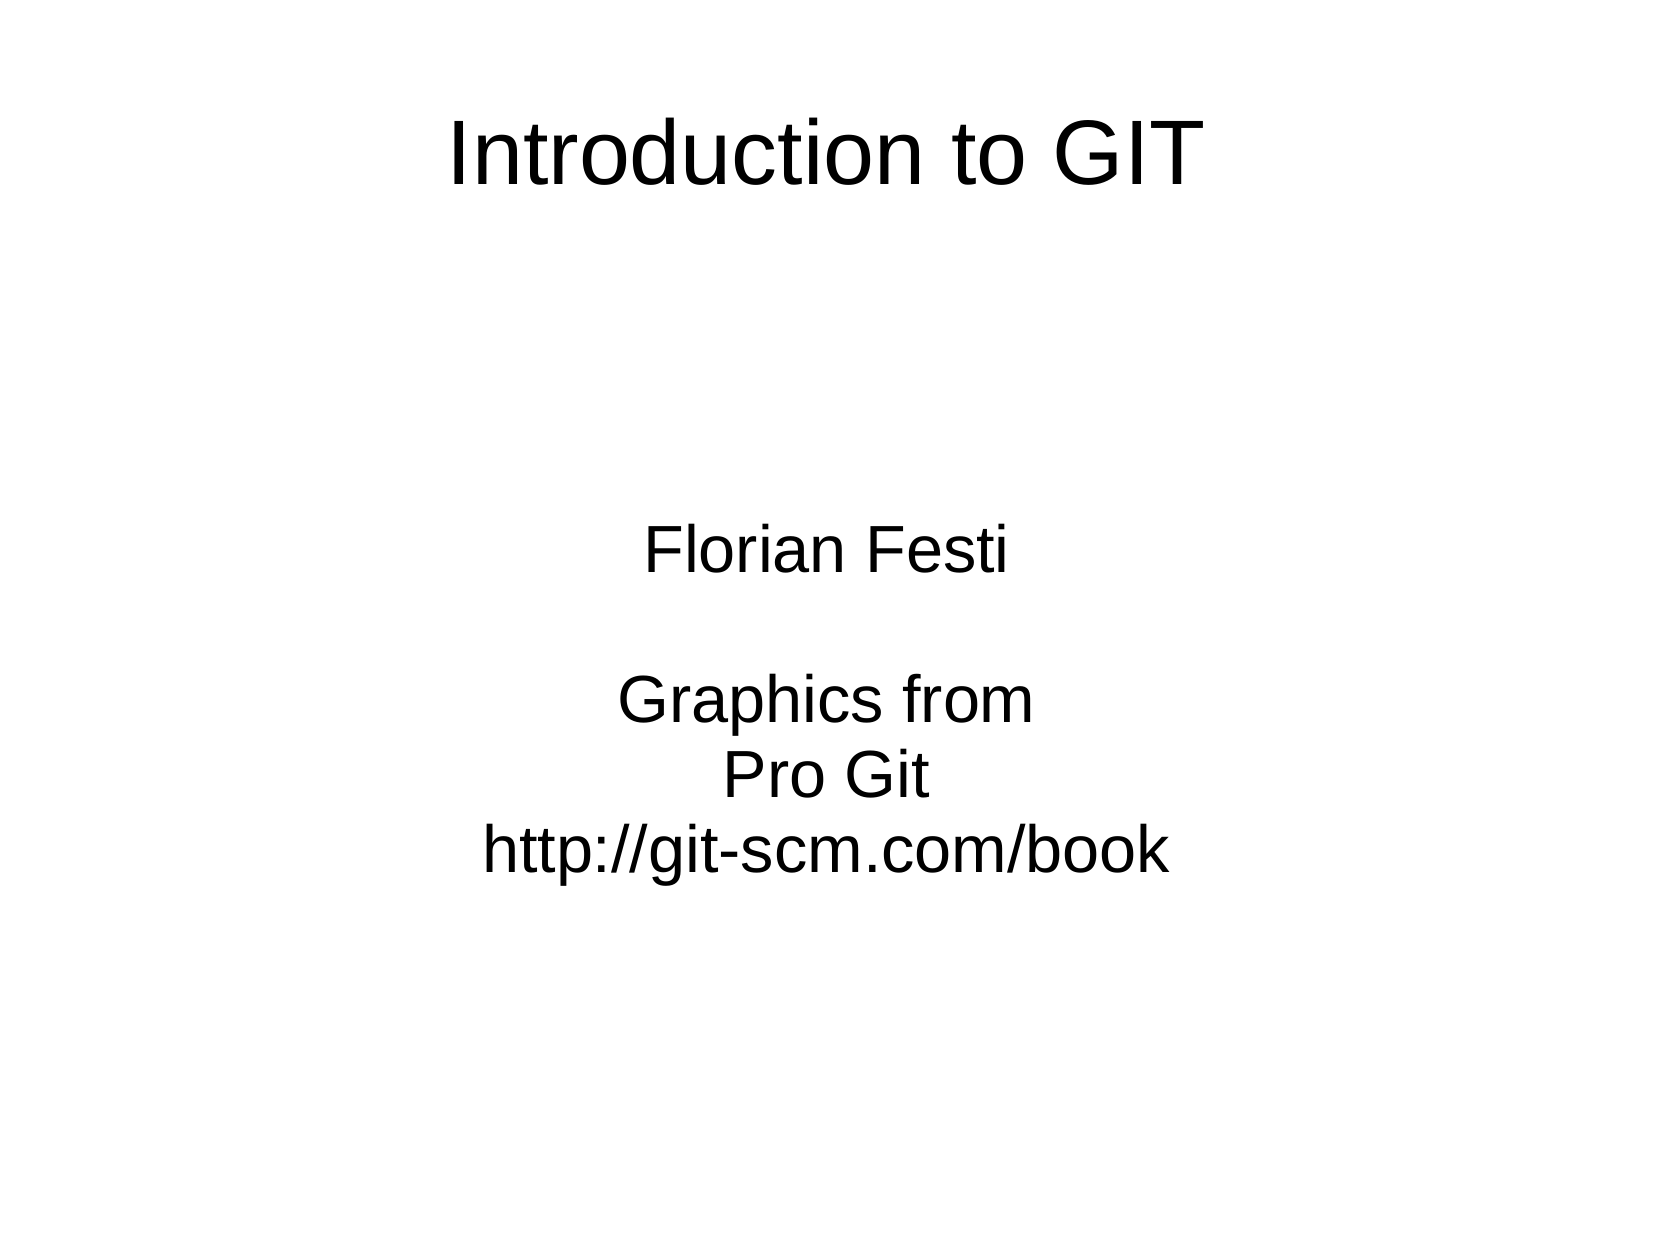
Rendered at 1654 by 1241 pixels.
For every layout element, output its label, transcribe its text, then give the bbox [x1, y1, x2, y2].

title Introduction to GIT [82, 49, 1571, 257]
subtitle Florian Festi Graphics from Pro Git http://git-scm.com/book [82, 290, 1571, 1109]
